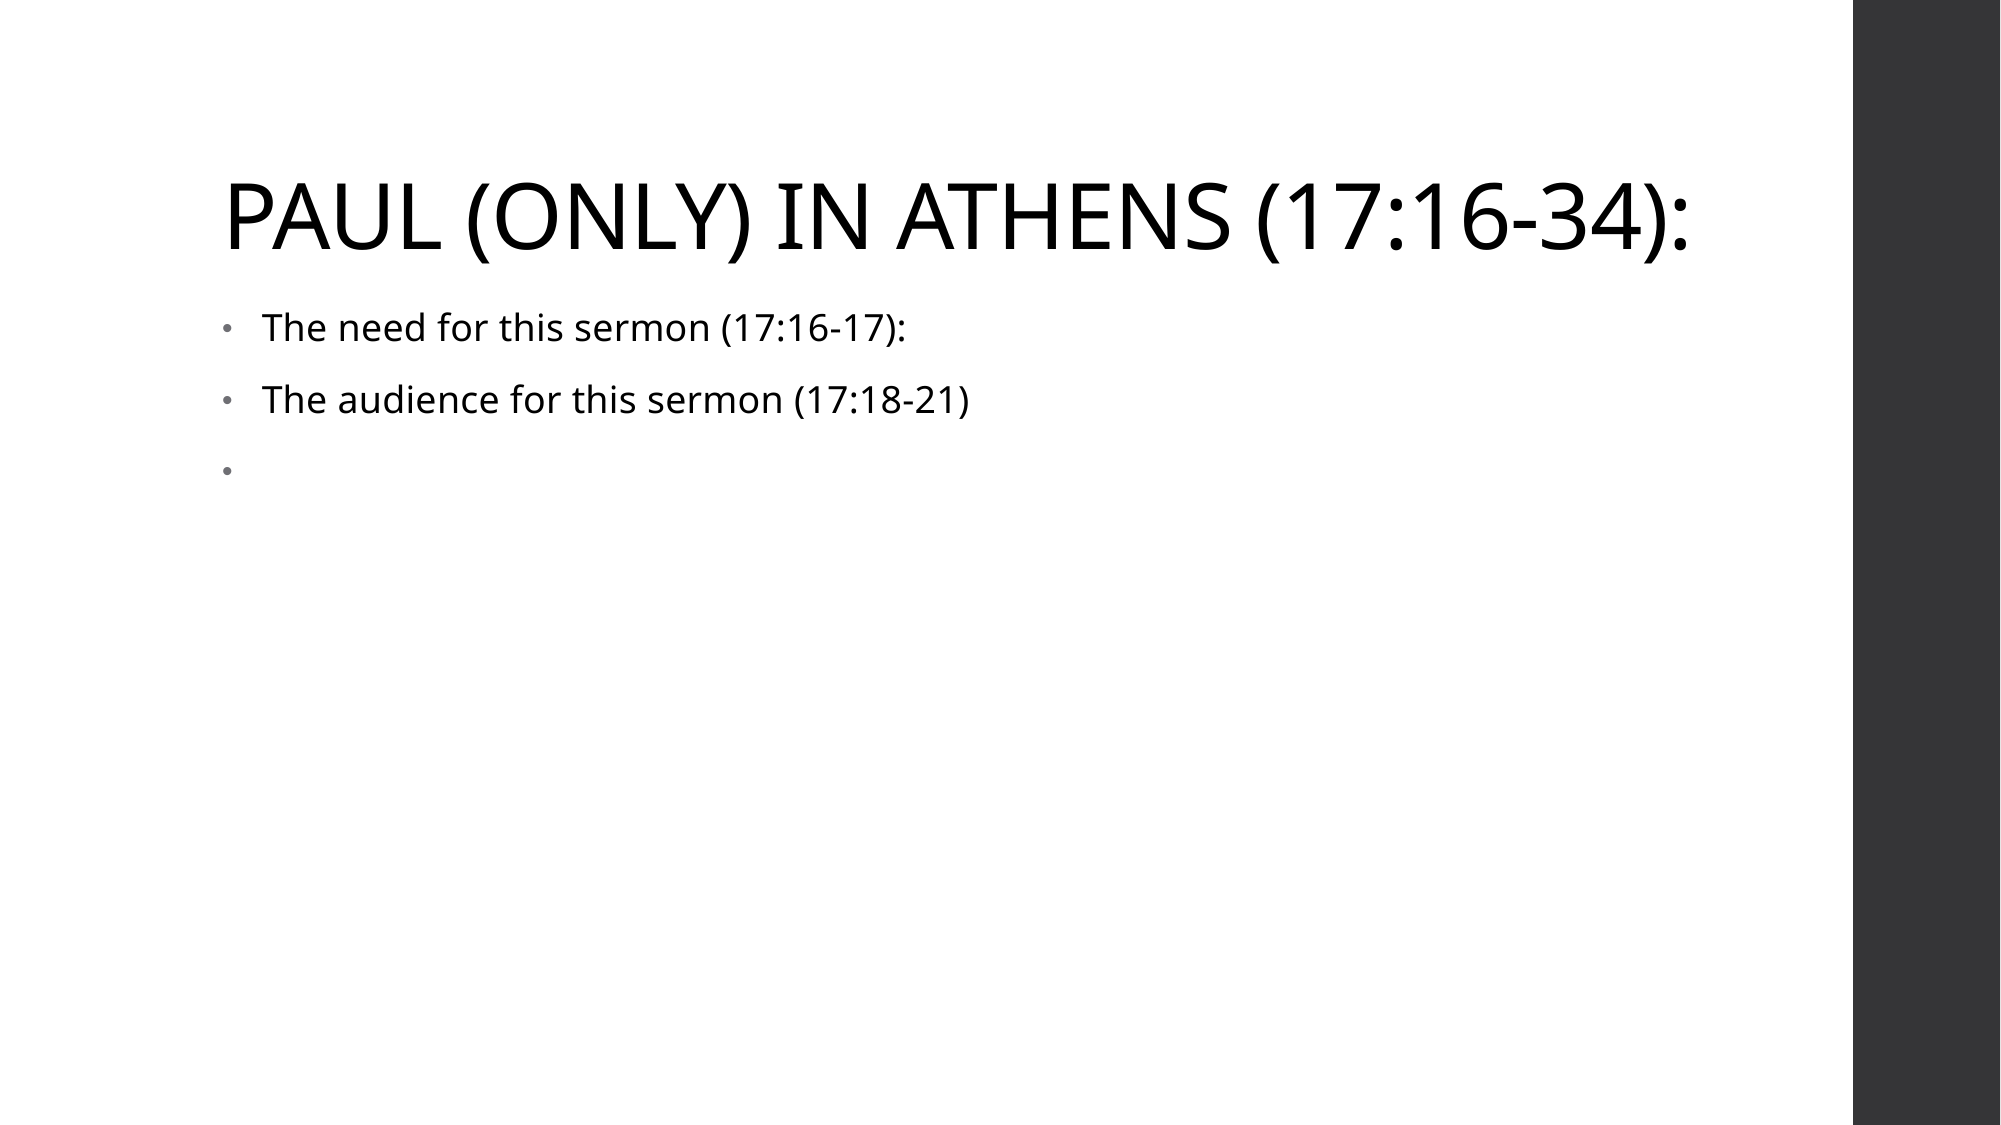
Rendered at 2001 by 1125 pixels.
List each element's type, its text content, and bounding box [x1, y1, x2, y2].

title PAUL (ONLY) IN ATHENS (17:16-34): [206, 60, 1797, 278]
list The need for this sermon (17:16-17): The audience for this sermon (17:18-21) [206, 299, 1617, 1014]
